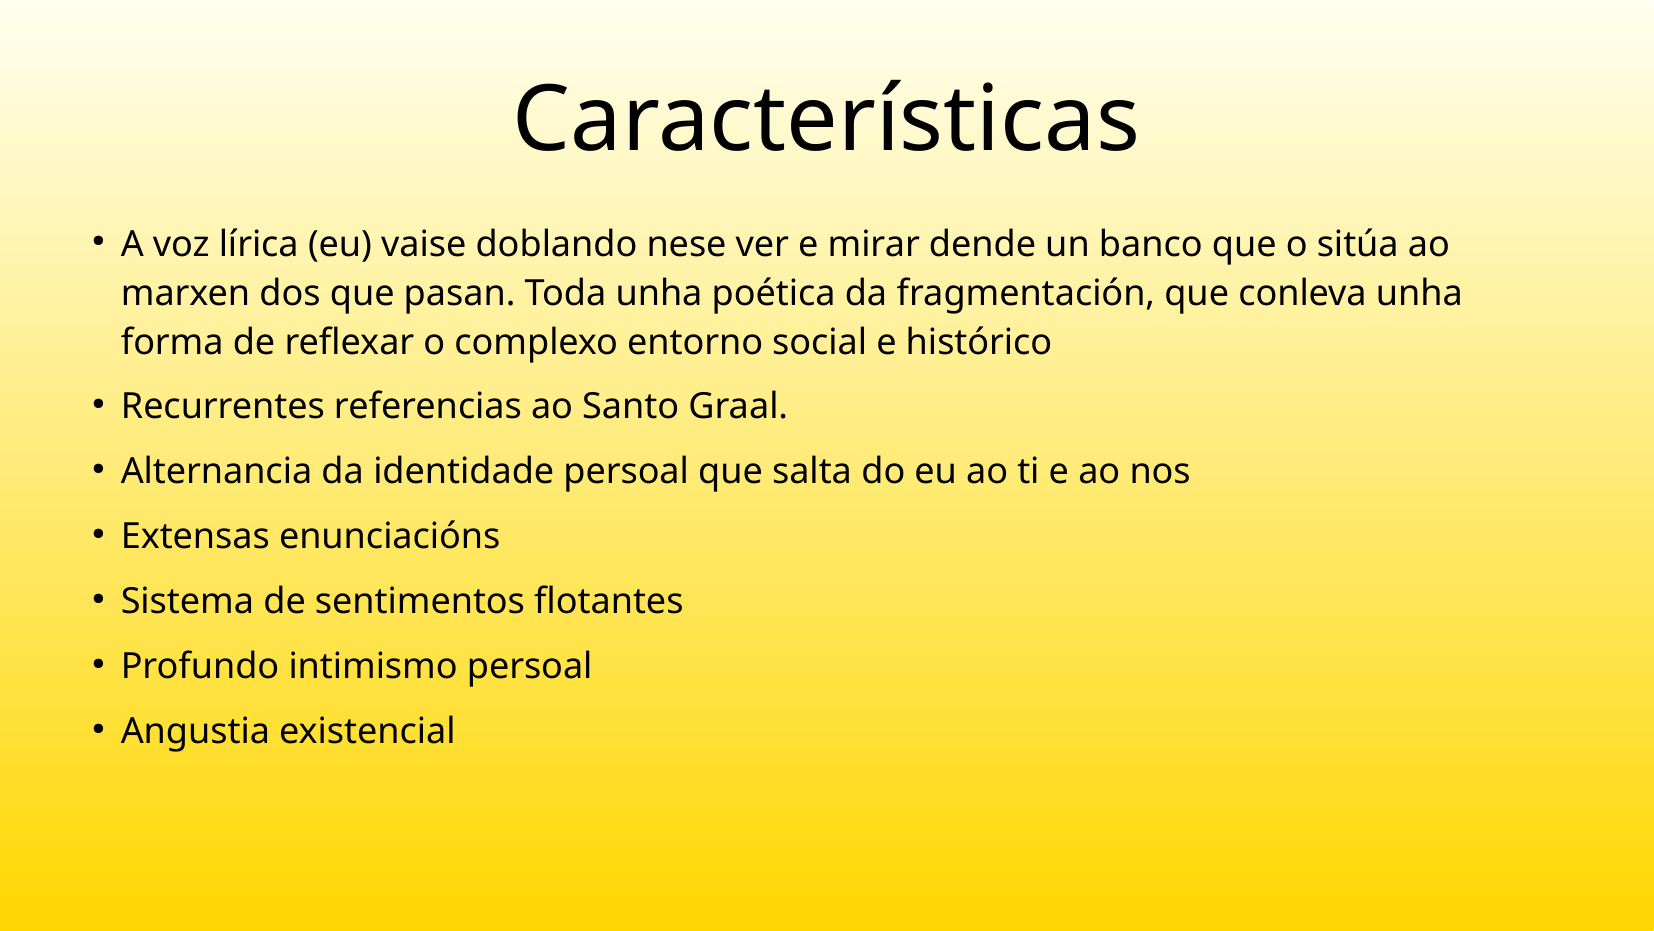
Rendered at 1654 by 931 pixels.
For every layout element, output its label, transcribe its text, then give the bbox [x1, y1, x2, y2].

title Características [82, 37, 1571, 193]
list A voz lírica (eu) vaise doblando nese ver e mirar dende un banco que o sitúa ao marxen dos que pasan. Toda unha poética da fragmentación, que conleva unha forma de reflexar o complexo entorno social e histórico Recurrentes referencias ao Santo Graal. Alternancia da identidade persoal que salta do eu ao ti e ao nos Extensas enunciacións Sistema de sentimentos flotantes Profundo intimismo persoal Angustia existencial [82, 217, 1571, 757]
